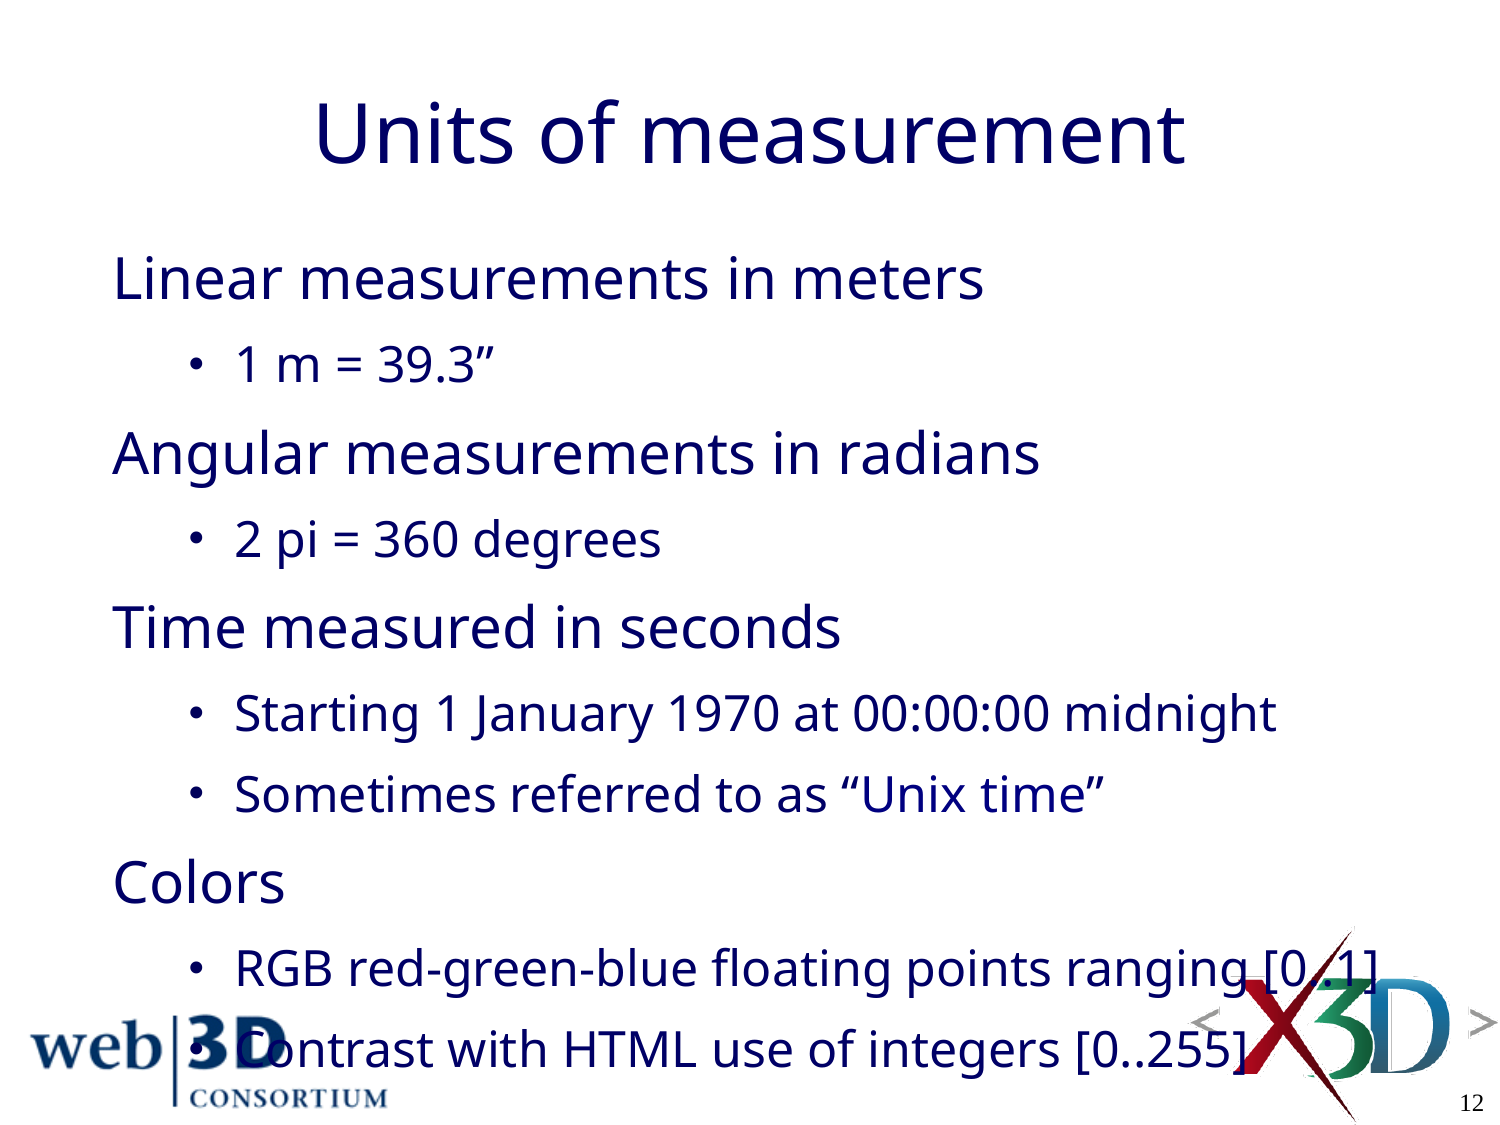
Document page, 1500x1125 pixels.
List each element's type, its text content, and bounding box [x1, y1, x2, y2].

list Linear measurements in meters 1 m = 39.3” Angular measurements in radians 2 pi = 360 degrees Time measured in seconds Starting 1 January 1970 at 00:00:00 midnight Sometimes referred to as “Unix time” Colors RGB red-green-blue floating points ranging [0..1] Contrast with HTML use of integers [0..255] [112, 237, 1388, 1001]
picture [1187, 926, 1500, 1125]
picture [12, 998, 413, 1118]
picture [1187, 1049, 1196, 1064]
title Units of measurement [112, 37, 1388, 226]
picture [399, 1043, 413, 1056]
